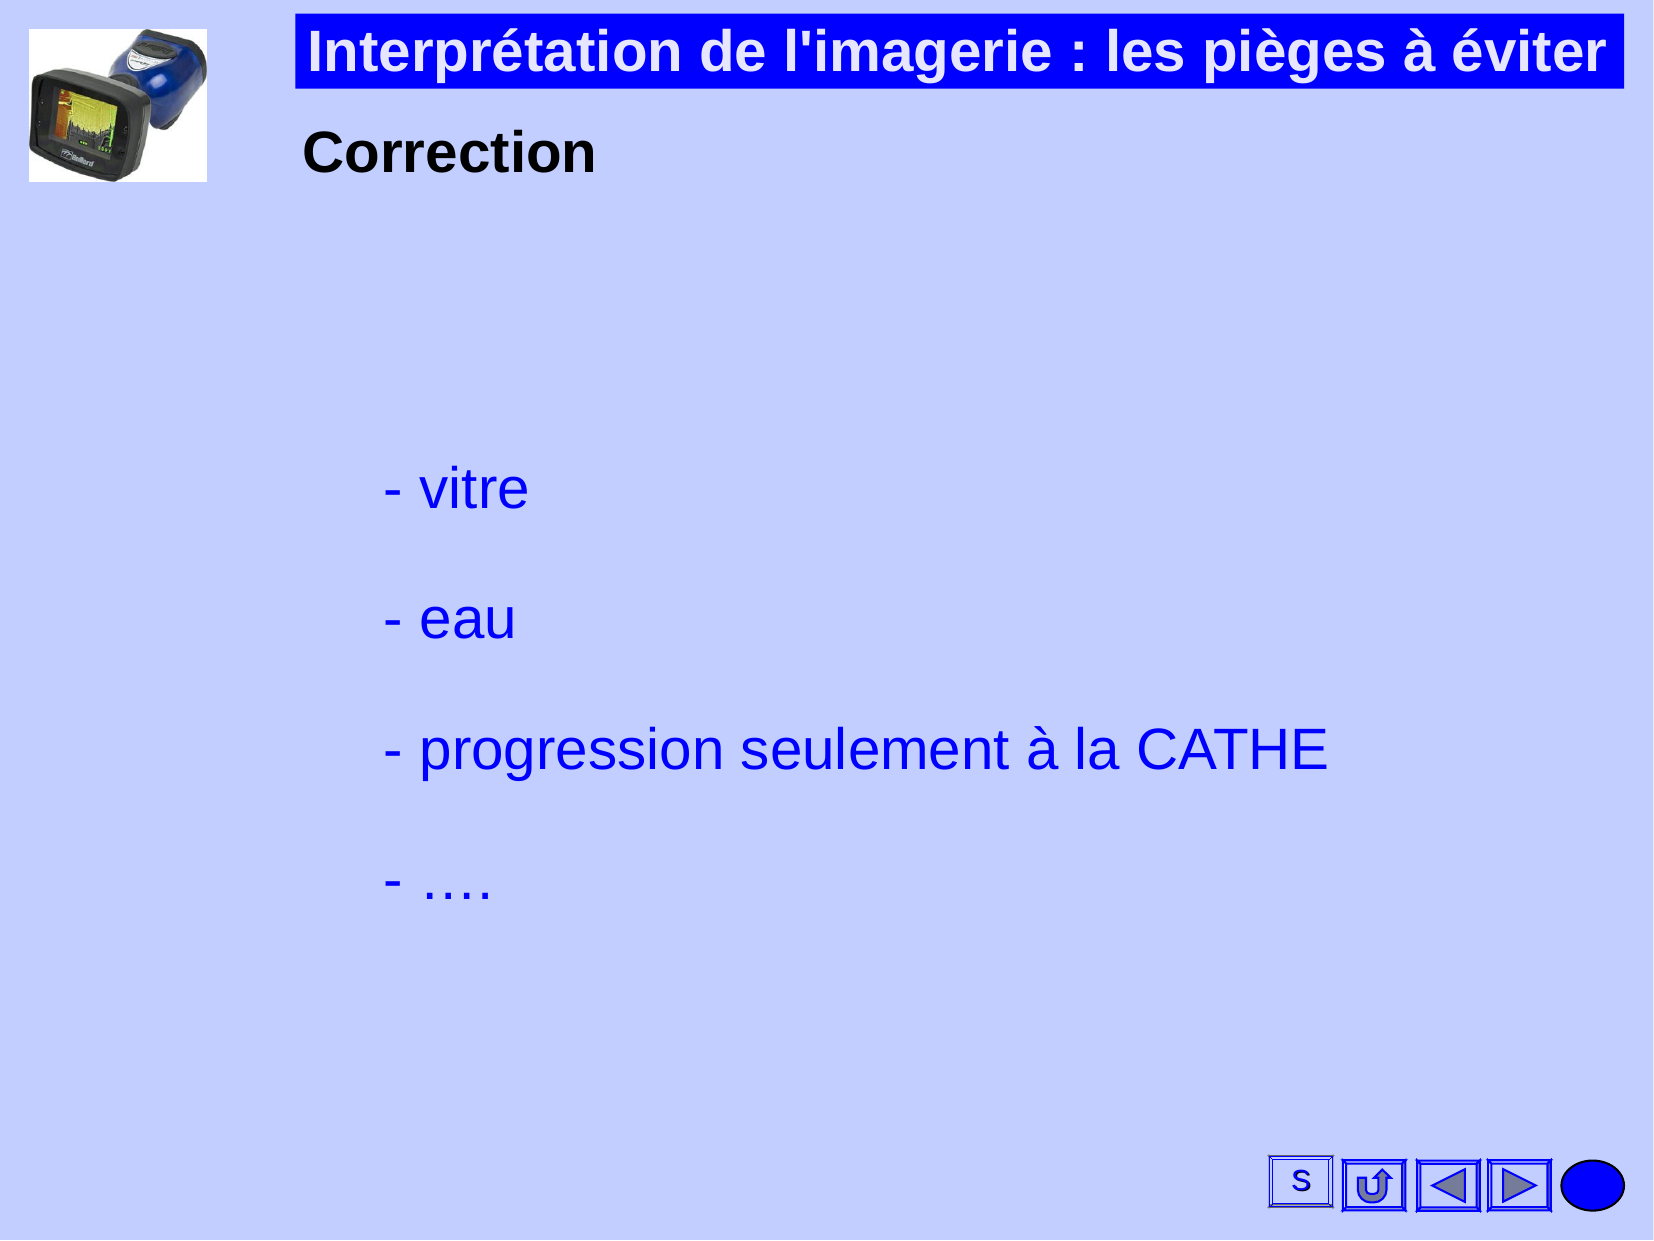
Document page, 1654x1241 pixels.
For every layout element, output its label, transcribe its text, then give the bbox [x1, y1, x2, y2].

text_box Correction [287, 112, 613, 193]
text_box Interprétation de l'imagerie : les pièges à éviter [295, 13, 1625, 89]
text_box - vitre - eau - progression seulement à la CATHE - …. [147, 383, 1359, 1047]
picture [29, 29, 207, 182]
text_box [1561, 1160, 1625, 1211]
